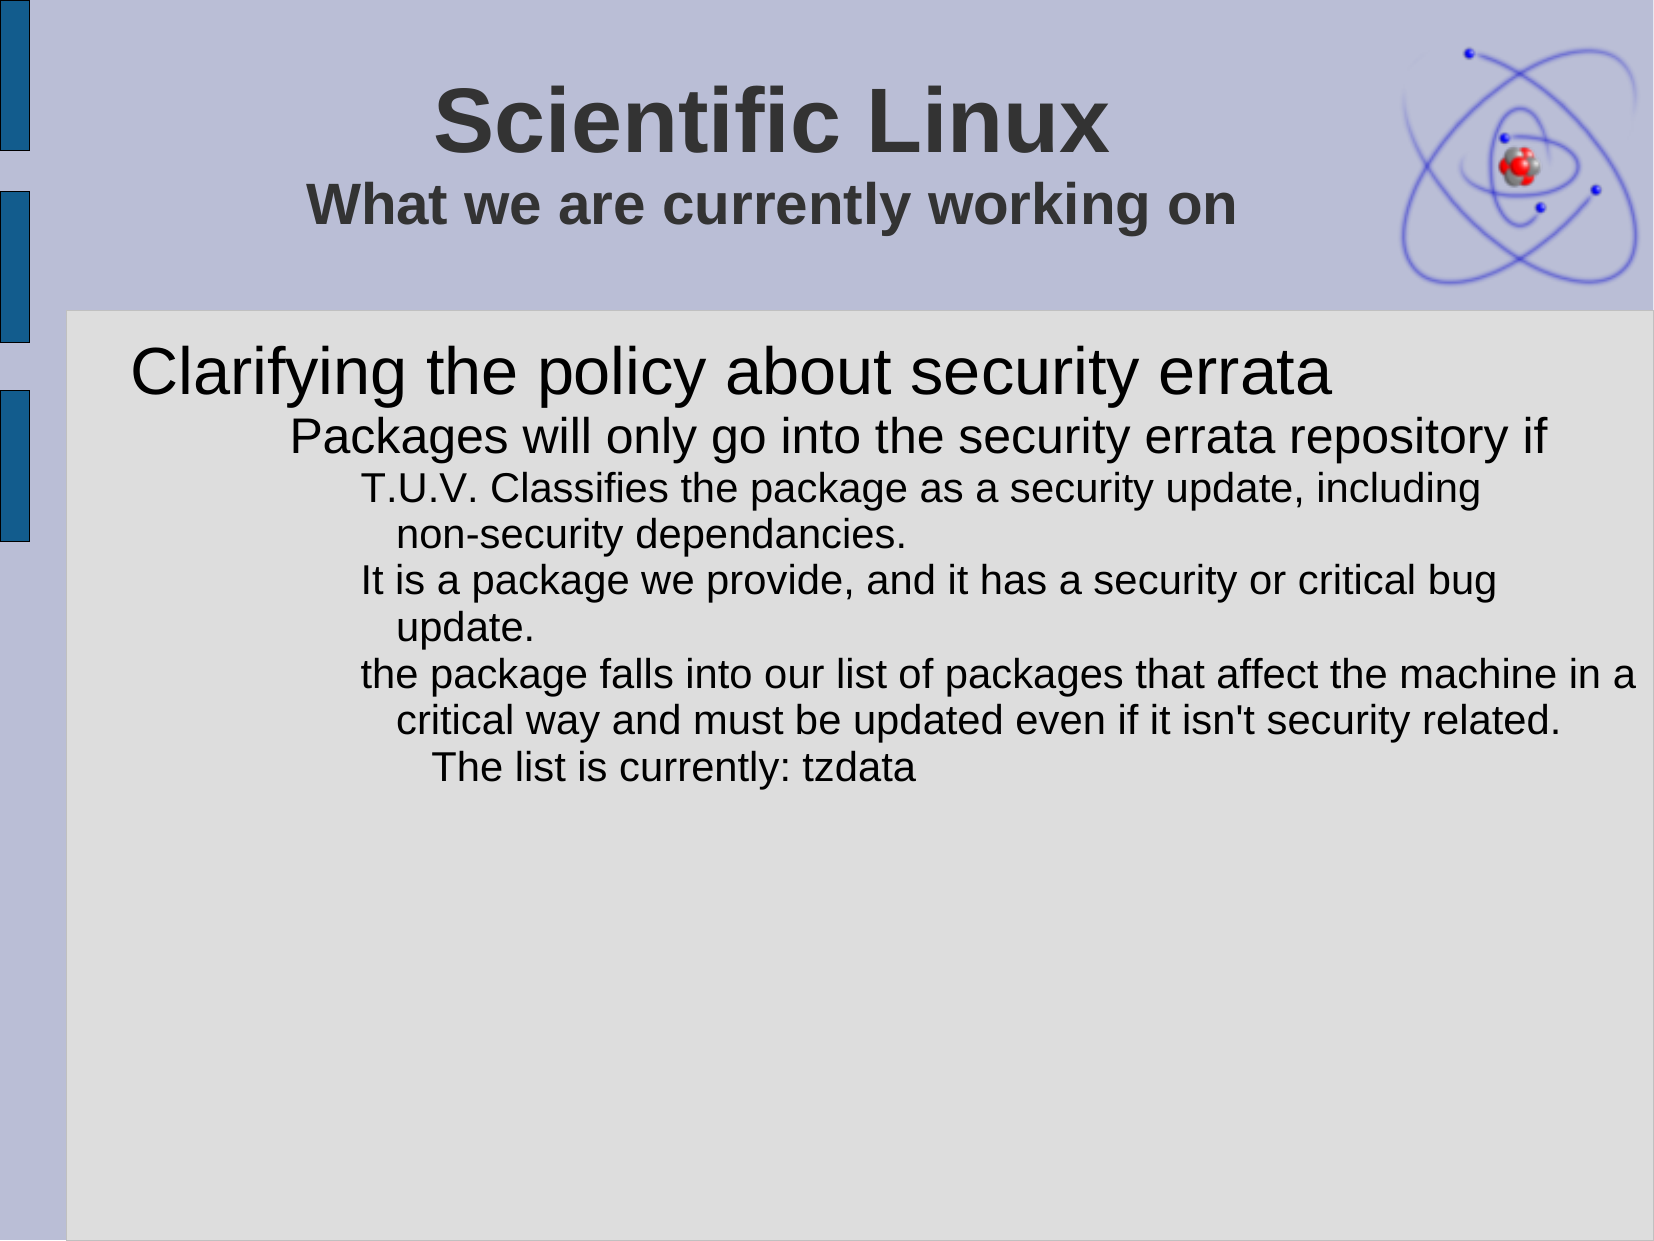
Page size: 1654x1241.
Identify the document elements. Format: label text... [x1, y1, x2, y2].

title Scientific Linux What we are currently working on [82, 39, 1386, 267]
list Clarifying the policy about security errata Packages will only go into the security errata repository if T.U.V. Classifies the package as a security update, including non-security dependancies. It is a package we provide, and it has a security or critical bug update. the package falls into our list of packages that affect the machine in a critical way and must be updated even if it isn't security related. The list is currently: tzdata [112, 333, 1639, 1057]
picture [1386, 33, 1654, 301]
